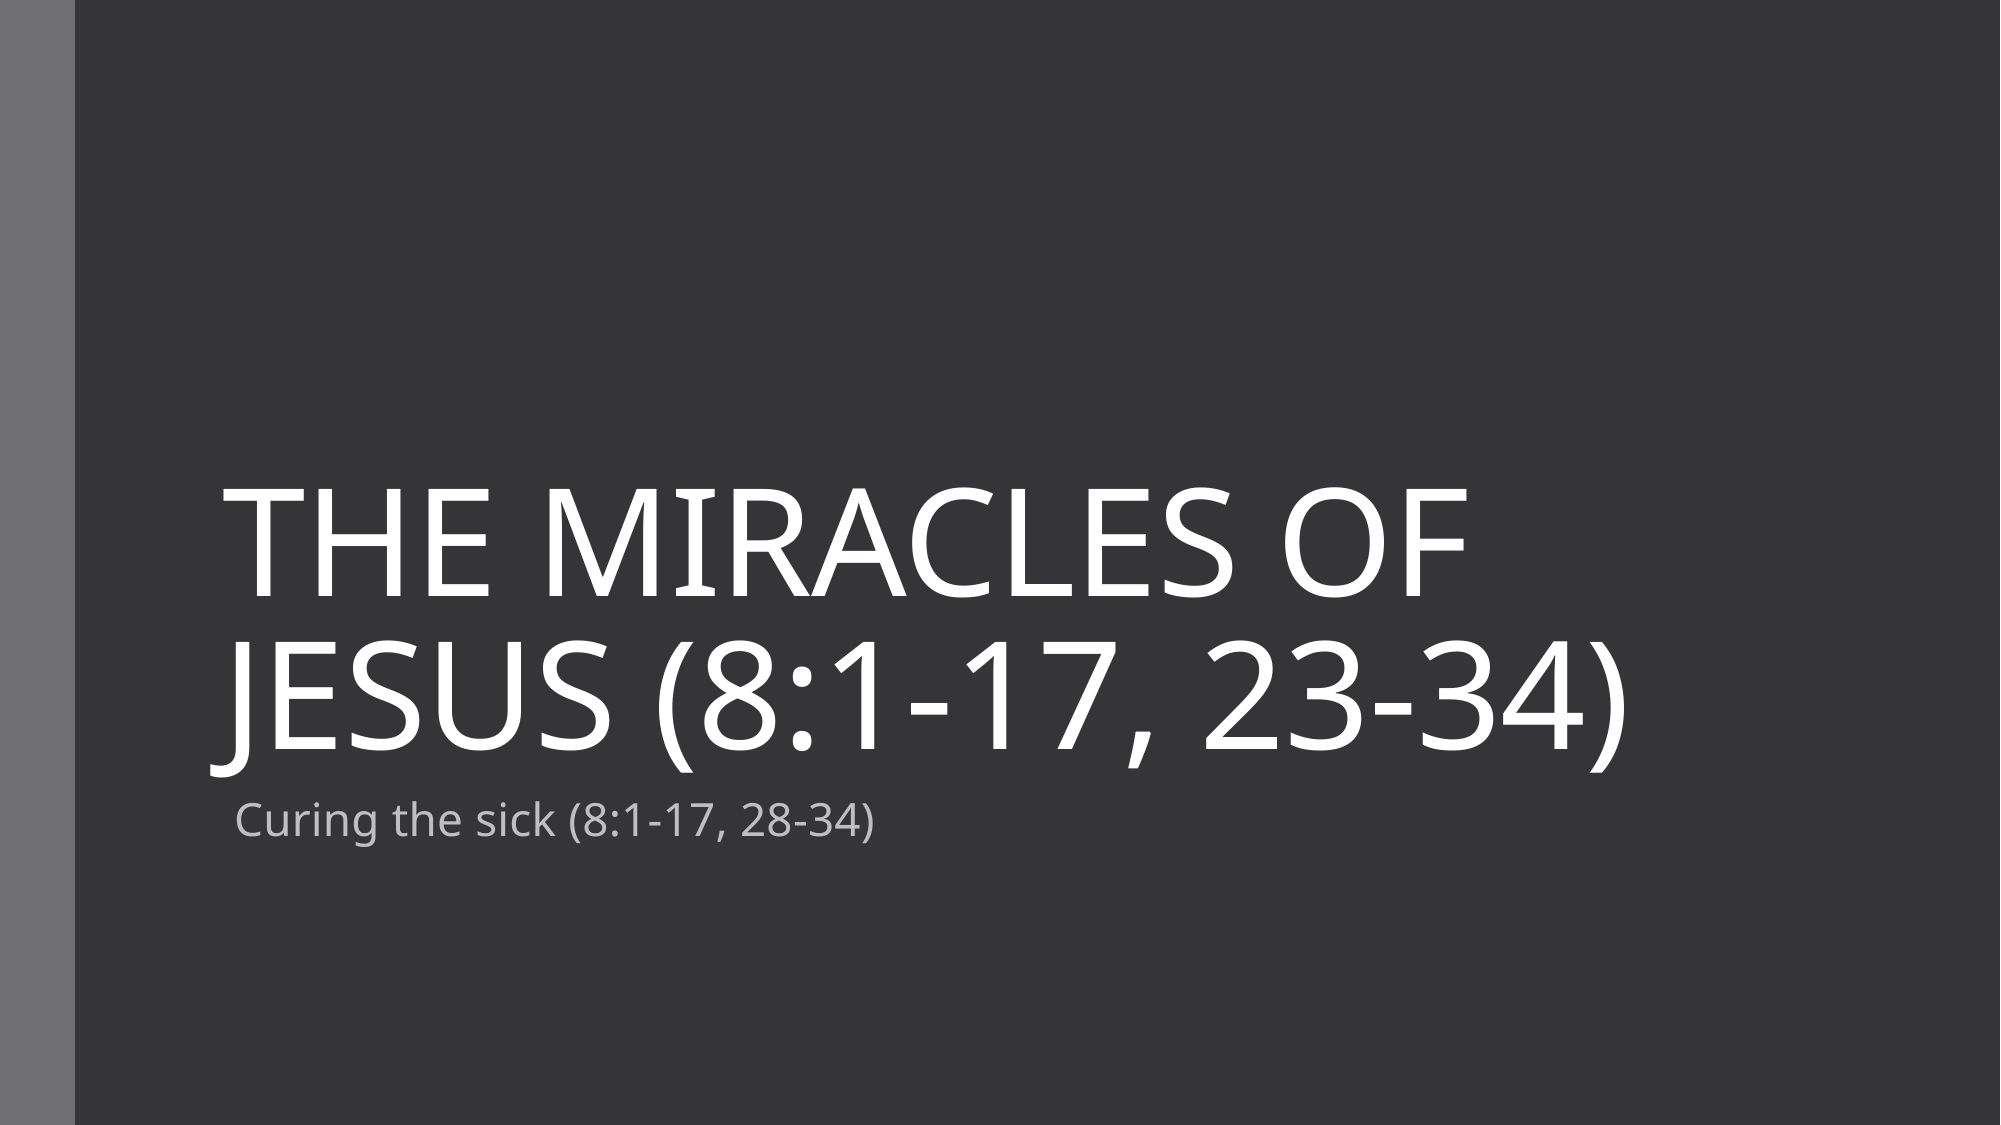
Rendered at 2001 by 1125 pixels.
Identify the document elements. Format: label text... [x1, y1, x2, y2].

subtitle Curing the sick (8:1-17, 28-34) [206, 787, 1752, 1066]
title THE MIRACLES OF JESUS (8:1-17, 23-34) [206, 124, 1752, 787]
